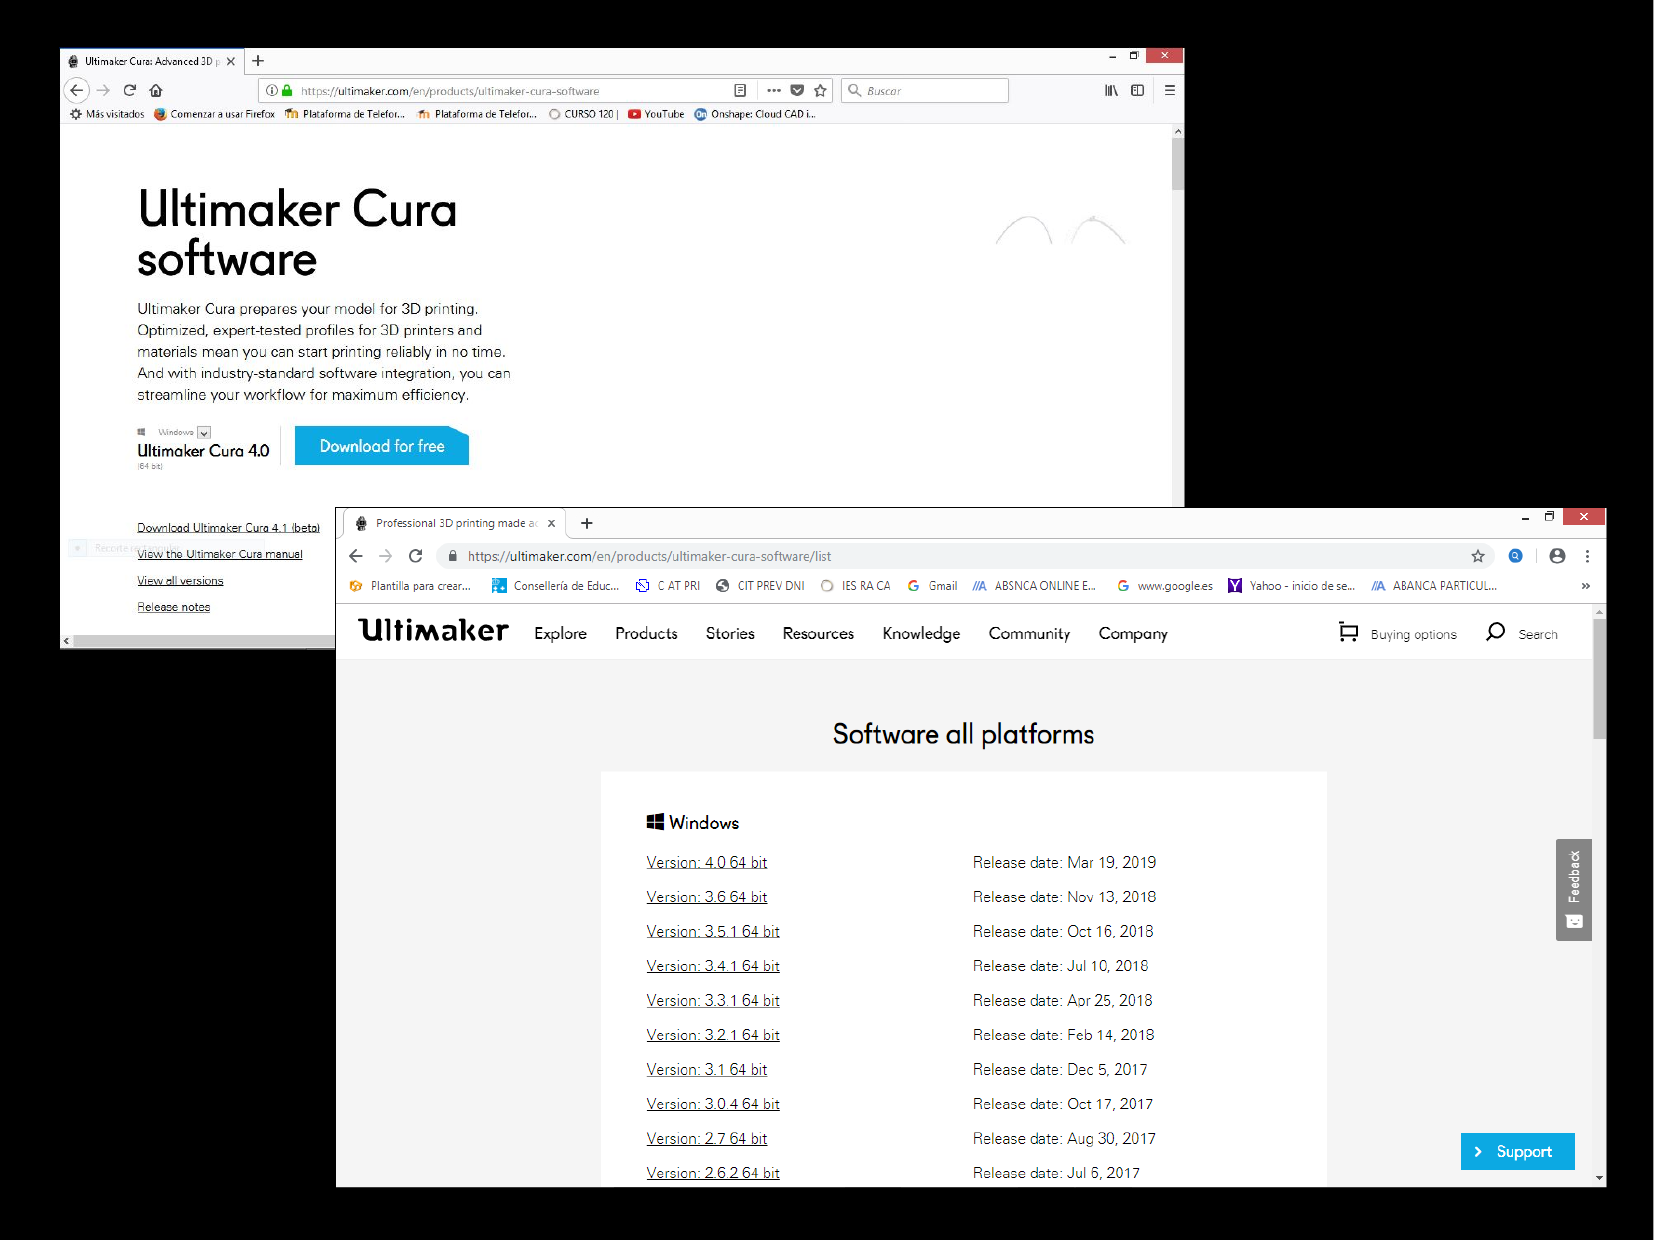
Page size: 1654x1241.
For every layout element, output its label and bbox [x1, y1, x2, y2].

picture [59, 47, 1607, 1188]
